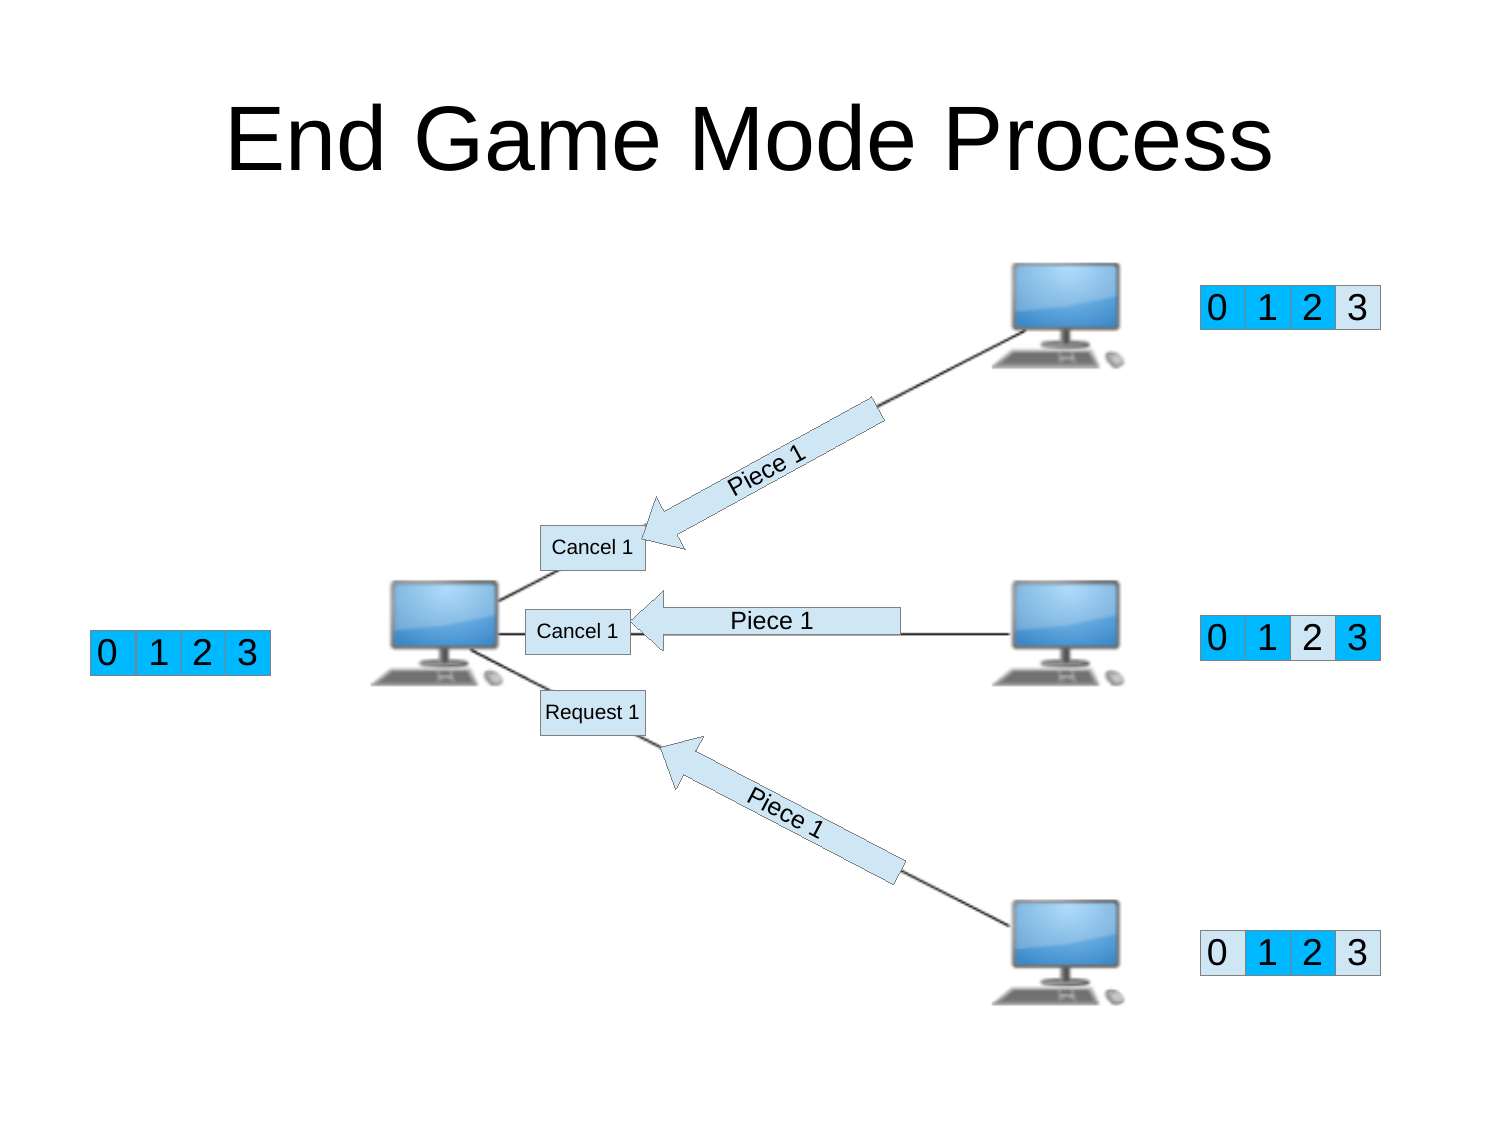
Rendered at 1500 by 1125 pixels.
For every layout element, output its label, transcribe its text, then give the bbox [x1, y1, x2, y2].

text_box Piece 1 [660, 736, 906, 885]
text_box 3 [1335, 285, 1381, 330]
text_box 2 [1290, 615, 1335, 661]
text_box Request 1 [540, 690, 646, 736]
text_box 3 [1335, 615, 1381, 661]
text_box 0 [1200, 285, 1245, 330]
text_box 0 [90, 630, 135, 676]
text_box 2 [1290, 930, 1335, 976]
text_box 1 [1245, 930, 1290, 976]
title End Game Mode Process [75, 45, 1425, 233]
text_box 0 [1200, 615, 1245, 661]
text_box 2 [182, 630, 225, 676]
text_box 1 [136, 630, 182, 676]
text_box Piece 1 [631, 590, 901, 651]
text_box 1 [1245, 615, 1290, 661]
text_box 0 [1200, 930, 1245, 976]
text_box 3 [1335, 930, 1381, 976]
text_box 3 [225, 630, 271, 676]
text_box 2 [1290, 285, 1335, 330]
text_box Cancel 1 [525, 609, 631, 655]
text_box Piece 1 [641, 396, 885, 550]
text_box Cancel 1 [540, 525, 646, 571]
picture [341, 232, 1156, 1051]
text_box 1 [1245, 285, 1290, 330]
